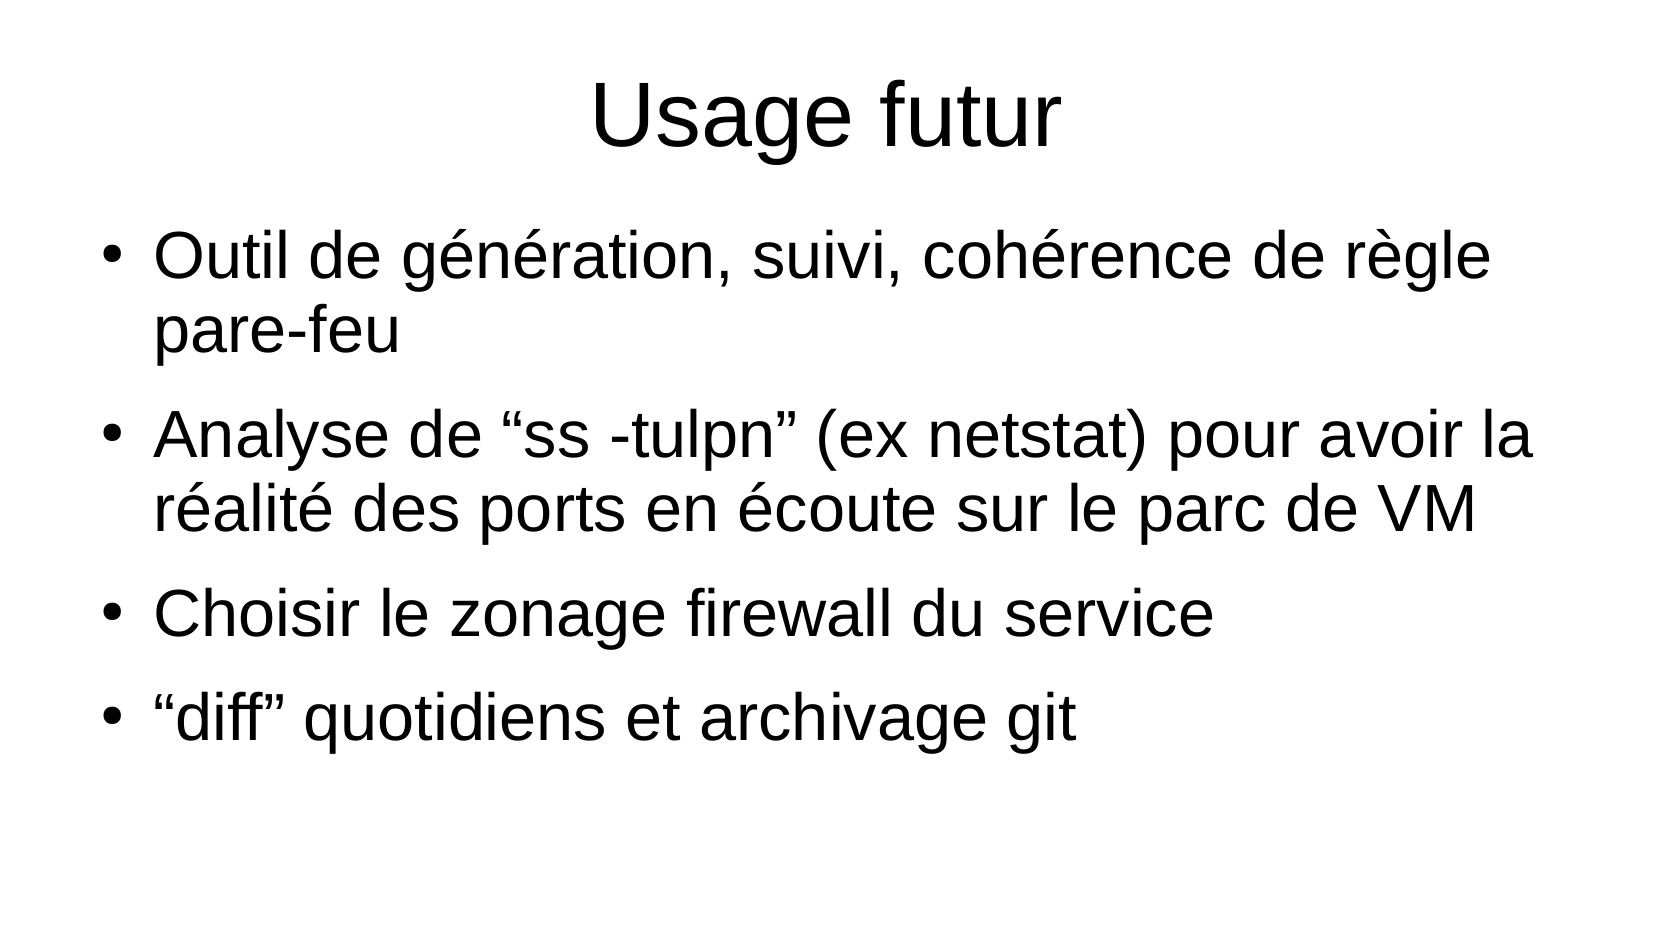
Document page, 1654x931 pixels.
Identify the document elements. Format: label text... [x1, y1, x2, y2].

list Outil de génération, suivi, cohérence de règle pare-feu Analyse de “ss -tulpn” (ex netstat) pour avoir la réalité des ports en écoute sur le parc de VM Choisir le zonage firewall du service “diff” quotidiens et archivage git [82, 217, 1571, 758]
title Usage futur [82, 37, 1571, 193]
